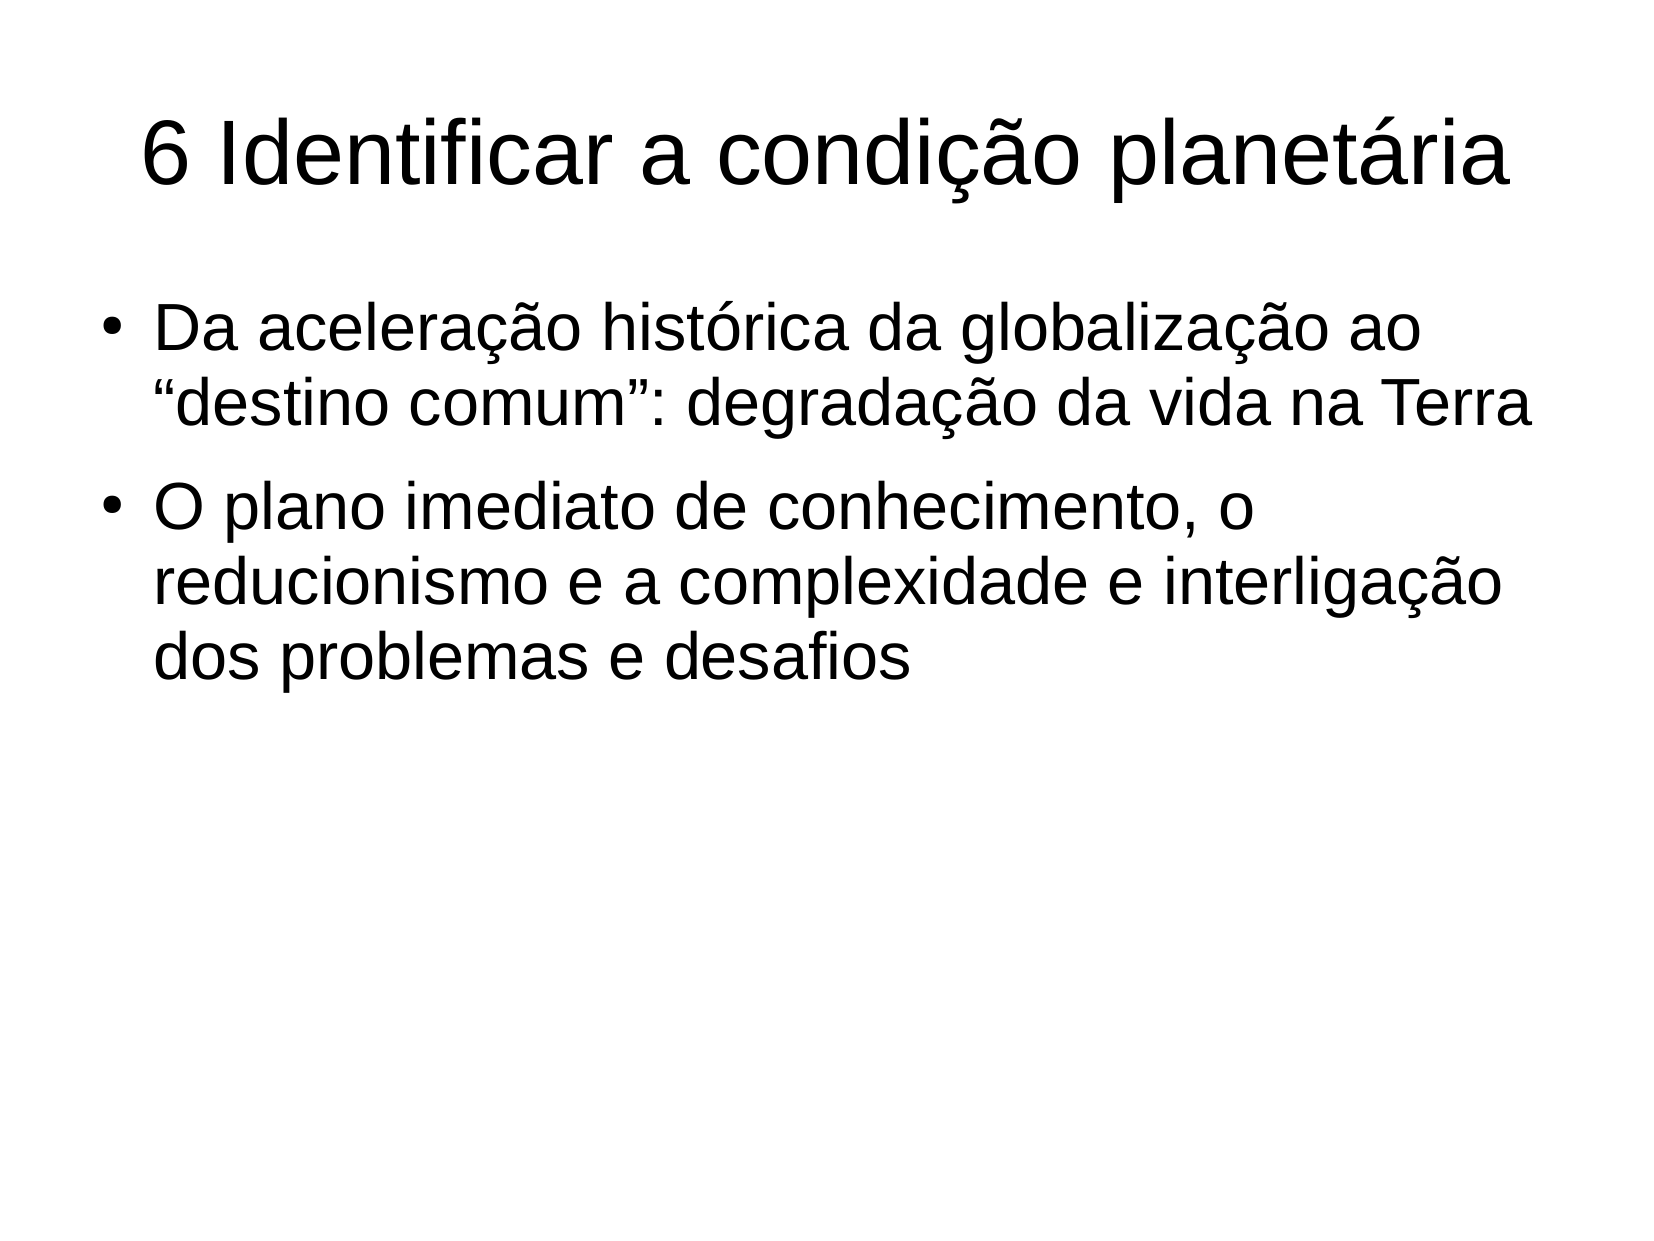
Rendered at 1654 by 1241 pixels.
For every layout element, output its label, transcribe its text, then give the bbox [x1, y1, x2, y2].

title 6 Identificar a condição planetária [82, 49, 1571, 257]
list Da aceleração histórica da globalização ao “destino comum”: degradação da vida na Terra O plano imediato de conhecimento, o reducionismo e a complexidade e interligação dos problemas e desafios [82, 290, 1571, 1010]
